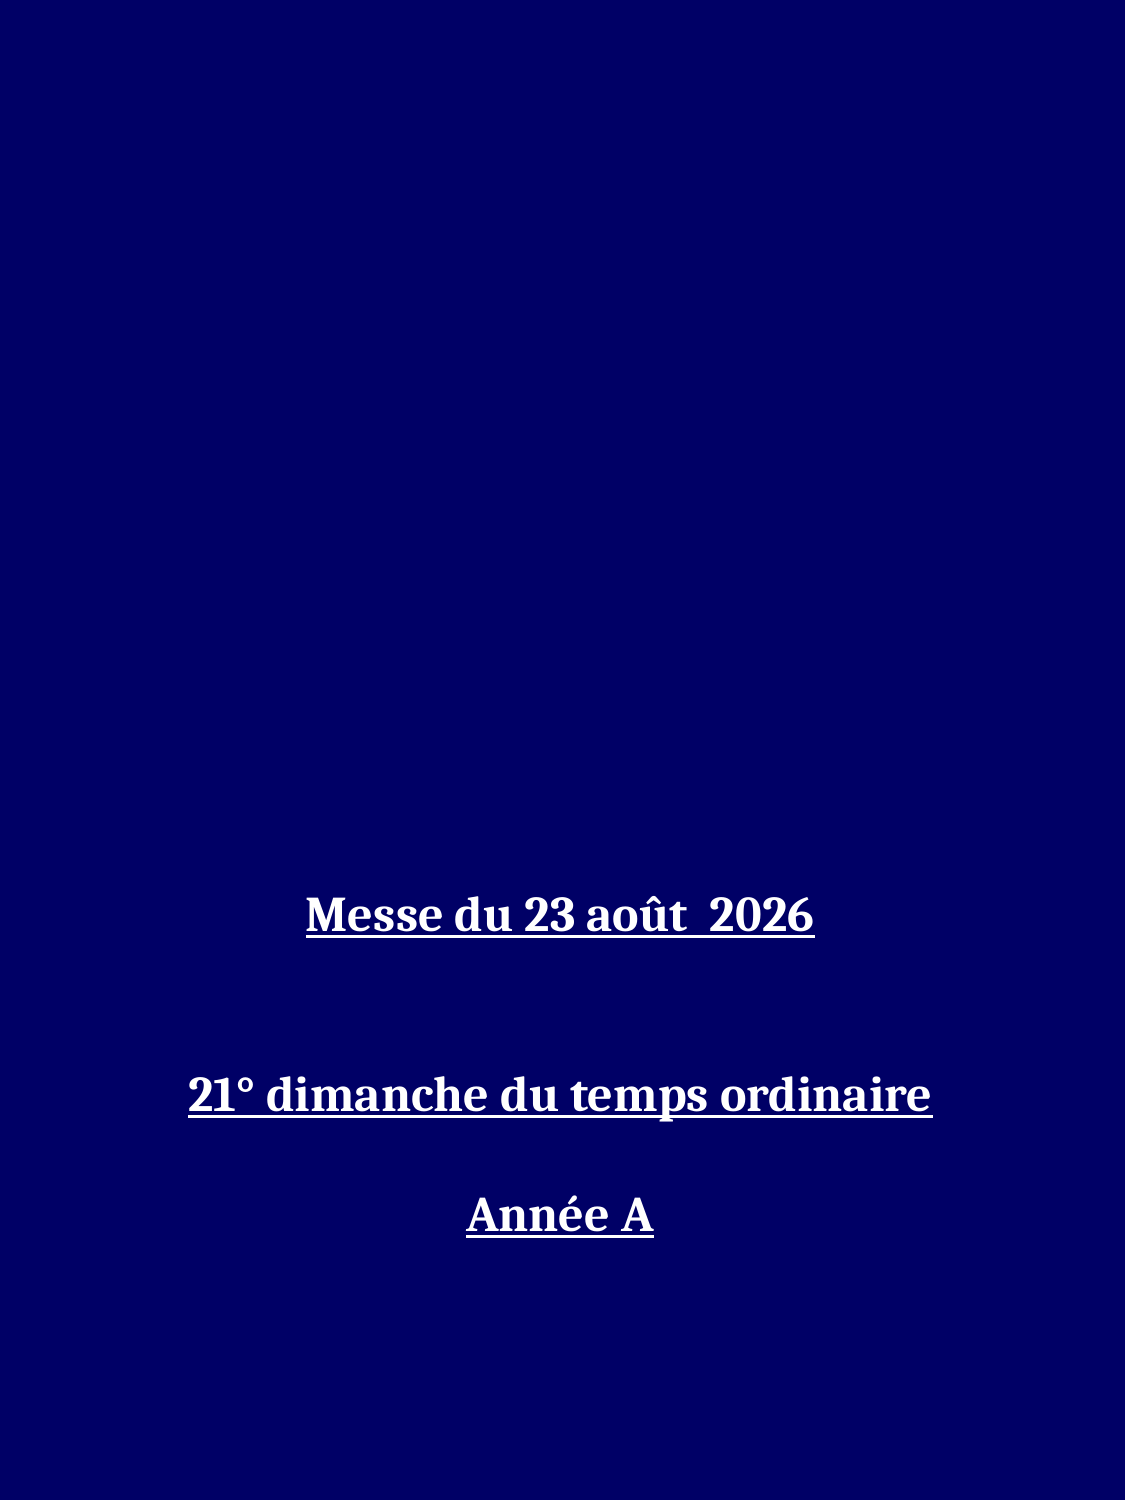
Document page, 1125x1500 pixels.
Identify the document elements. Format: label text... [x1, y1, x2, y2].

text_box Messe du 23 août 2026 21° dimanche du temps ordinaire Année A [161, 874, 959, 1249]
